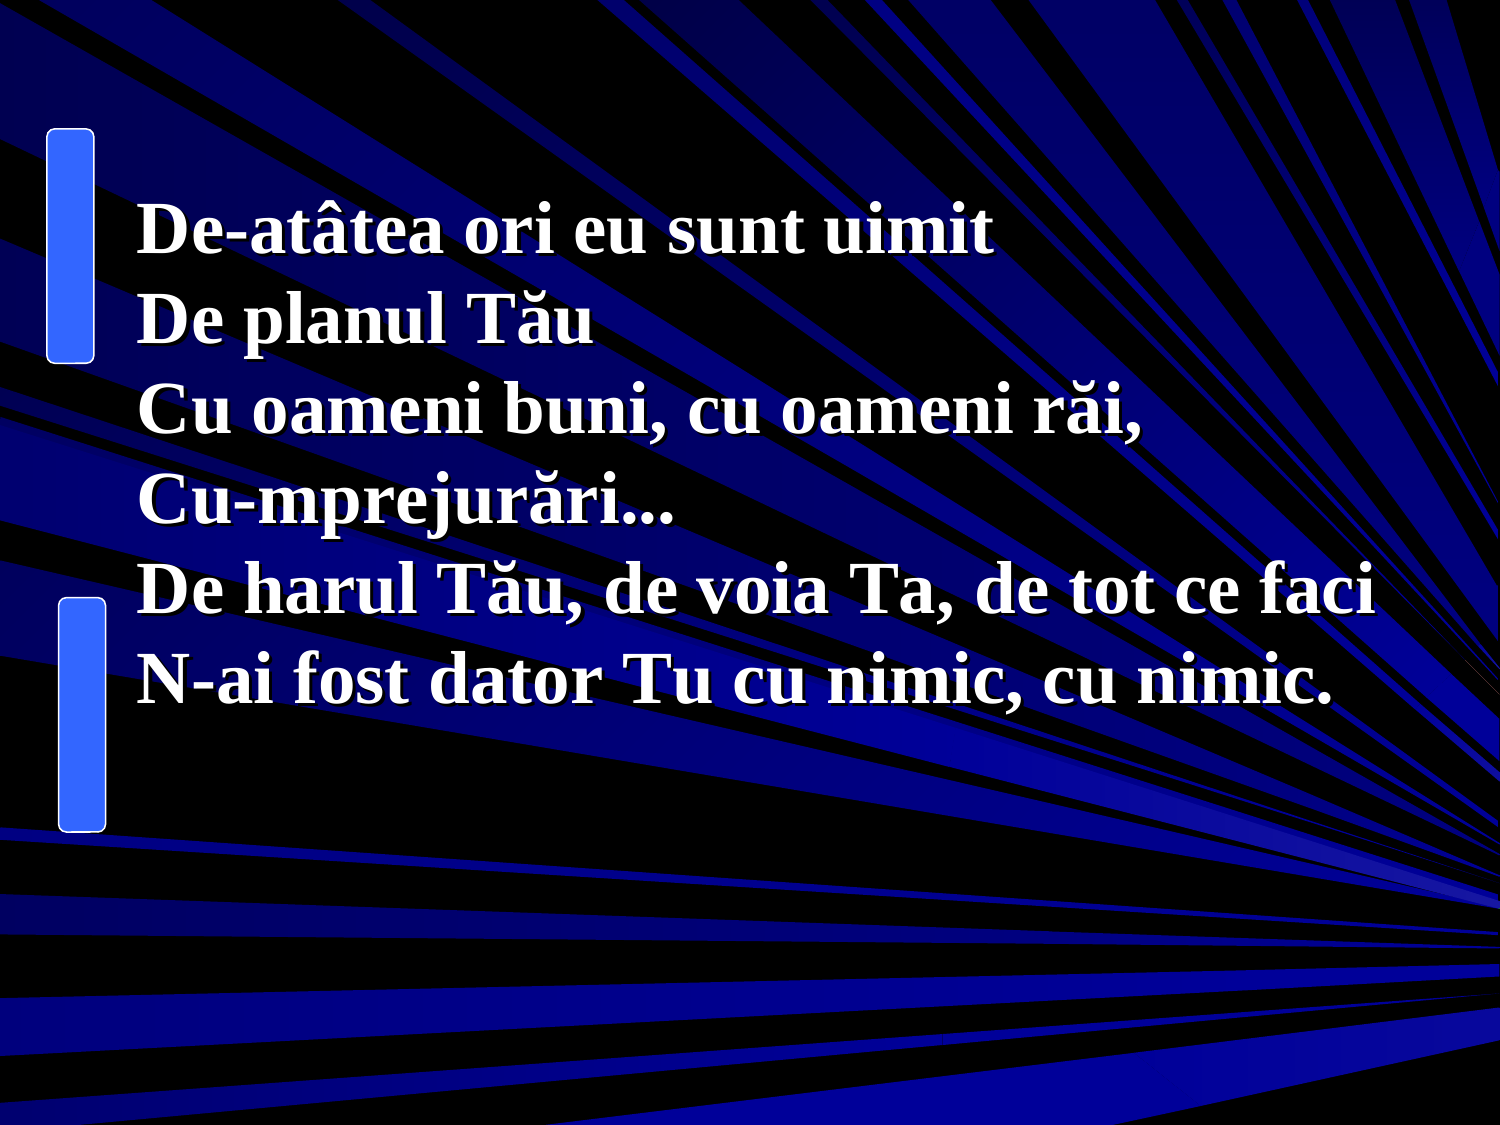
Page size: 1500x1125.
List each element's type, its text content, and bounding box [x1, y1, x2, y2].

text_box [46, 128, 94, 364]
text_box [58, 597, 106, 833]
title De-atâtea ori eu sunt uimit De planul Tău Cu oameni buni, cu oameni răi, Cu-mprejurări... De harul Tău, de voia Ta, de tot ce faci N-ai fost dator Tu cu nimic, cu nimic. [46, 0, 1477, 997]
